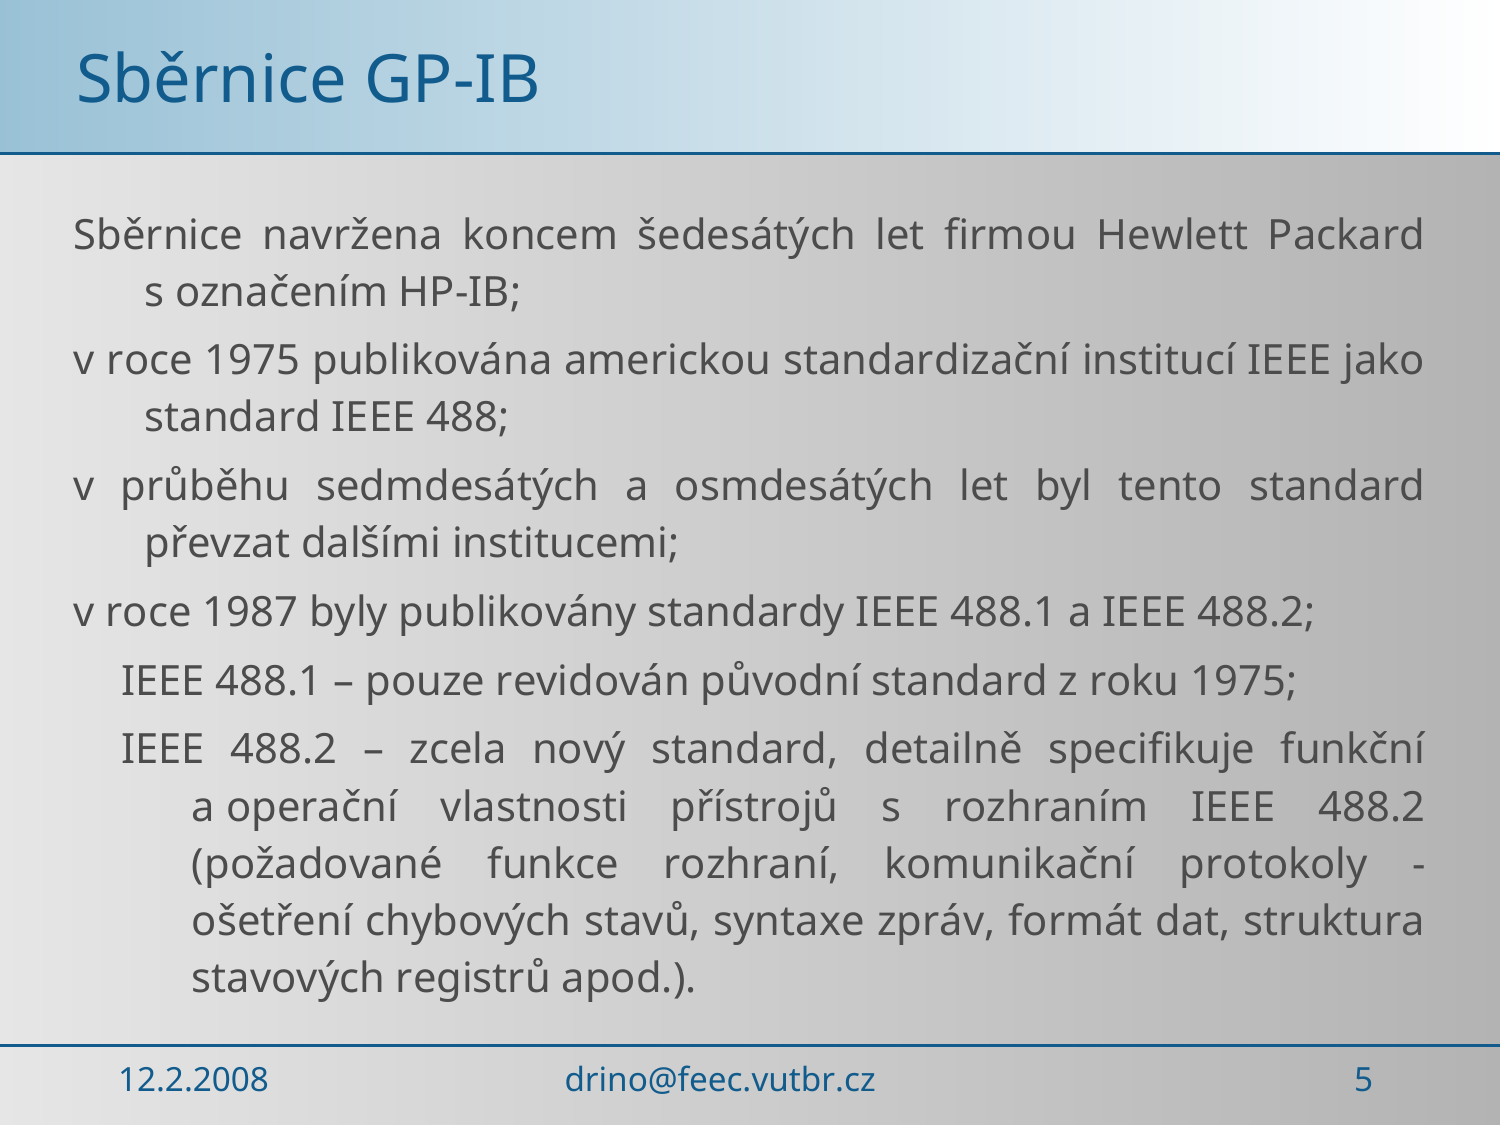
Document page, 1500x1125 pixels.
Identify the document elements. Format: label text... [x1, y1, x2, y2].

title Sběrnice GP-IB [0, 0, 1500, 152]
text_box drino@feec.vutbr.cz [454, 1049, 987, 1125]
text_box 12.2.2008 [103, 1049, 432, 1125]
text_box <číslo> [1075, 1049, 1388, 1125]
text_box Sběrnice navržena koncem šedesátých let firmou Hewlett Packard s označením HP-IB; v roce 1975 publikována americkou standardizační institucí IEEE jako standard IEEE 488; v průběhu sedmdesátých a osmdesátých let byl tento standard převzat dalšími institucemi; v roce 1987 byly publikovány standardy IEEE 488.1 a IEEE 488.2; IEEE 488.1 – pouze revidován původní standard z roku 1975; IEEE 488.2 – zcela nový standard, detailně specifikuje funkční a operační vlastnosti přístrojů s rozhraním IEEE 488.2 (požadované funkce rozhraní, komunikační protokoly - ošetření chybových stavů, syntaxe zpráv, formát dat, struktura stavových registrů apod.). [59, 196, 1442, 1013]
